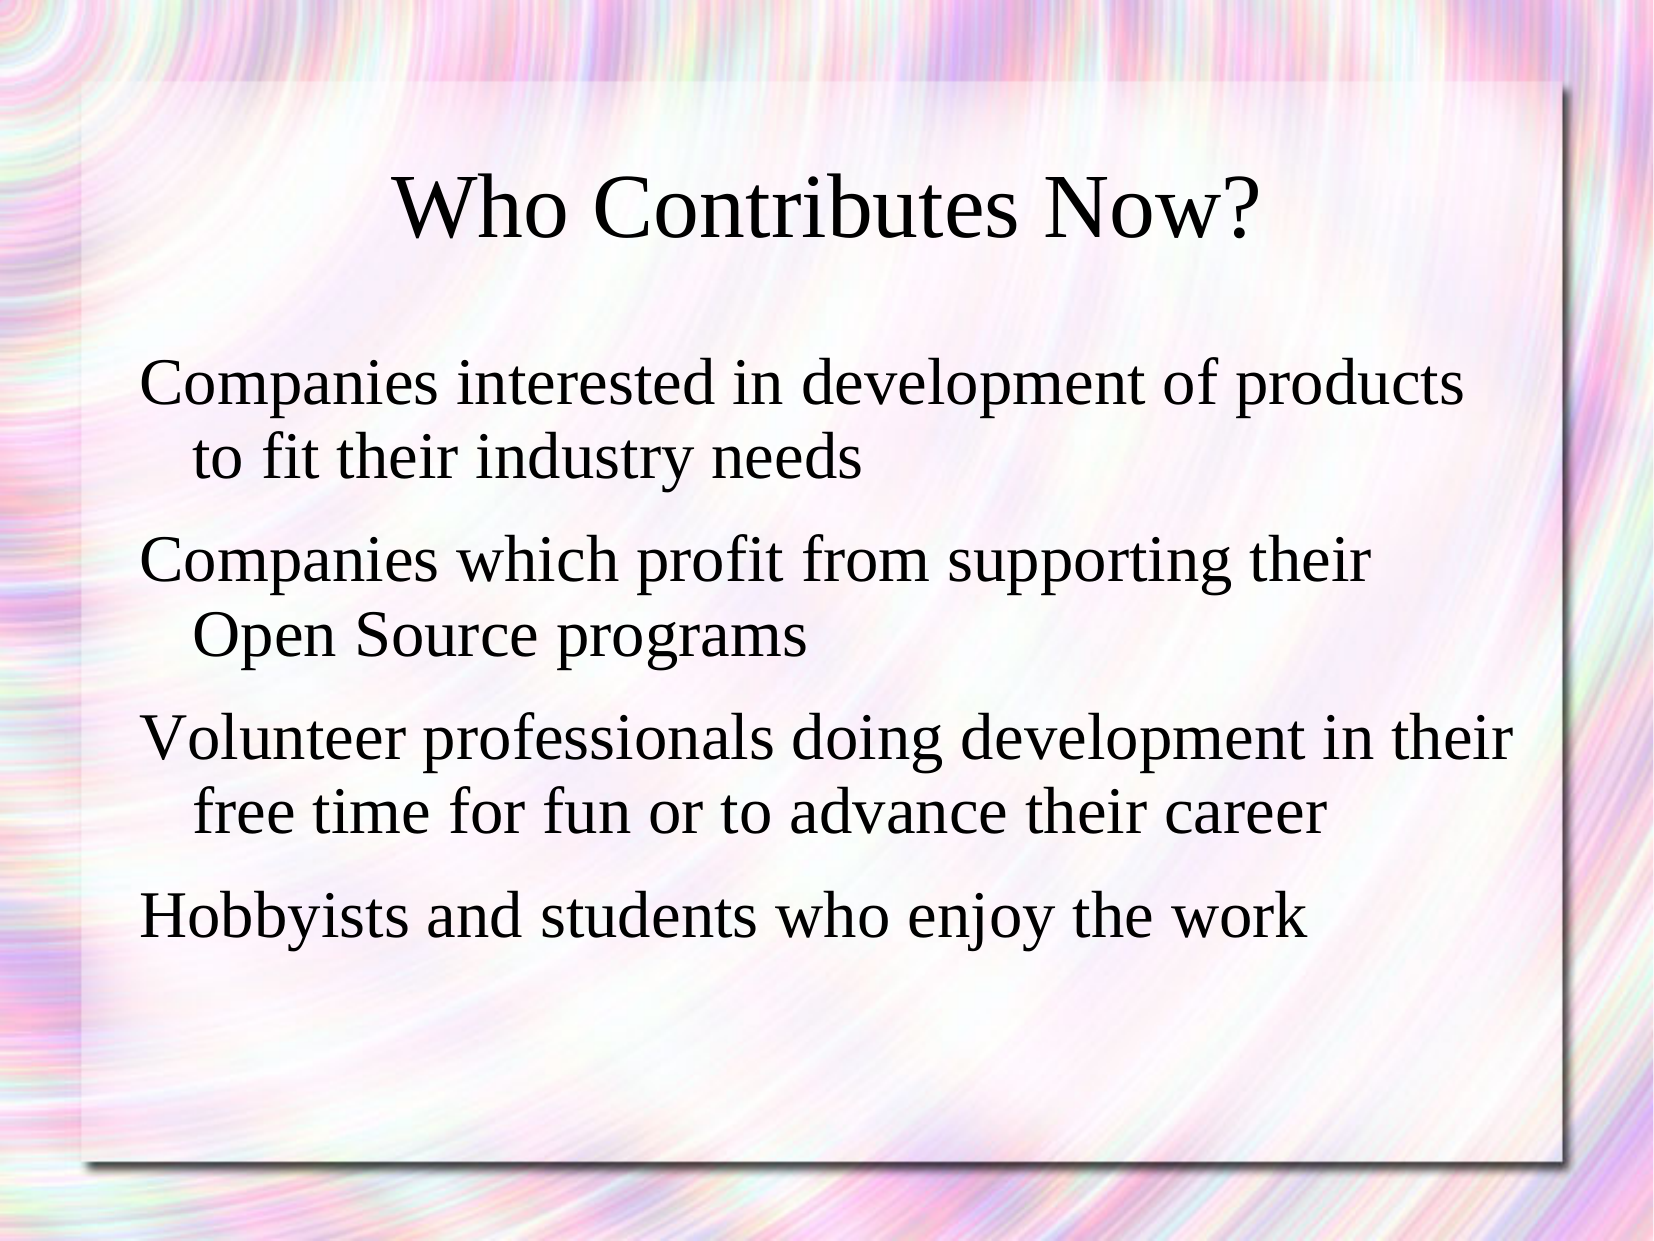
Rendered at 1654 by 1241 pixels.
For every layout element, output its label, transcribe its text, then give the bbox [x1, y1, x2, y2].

picture [0, 0, 1654, 1241]
title Who Contributes Now? [121, 102, 1534, 311]
list Companies interested in development of products to fit their industry needs Companies which profit from supporting their Open Source programs Volunteer professionals doing development in their free time for fun or to advance their career Hobbyists and students who enjoy the work [121, 344, 1534, 1164]
